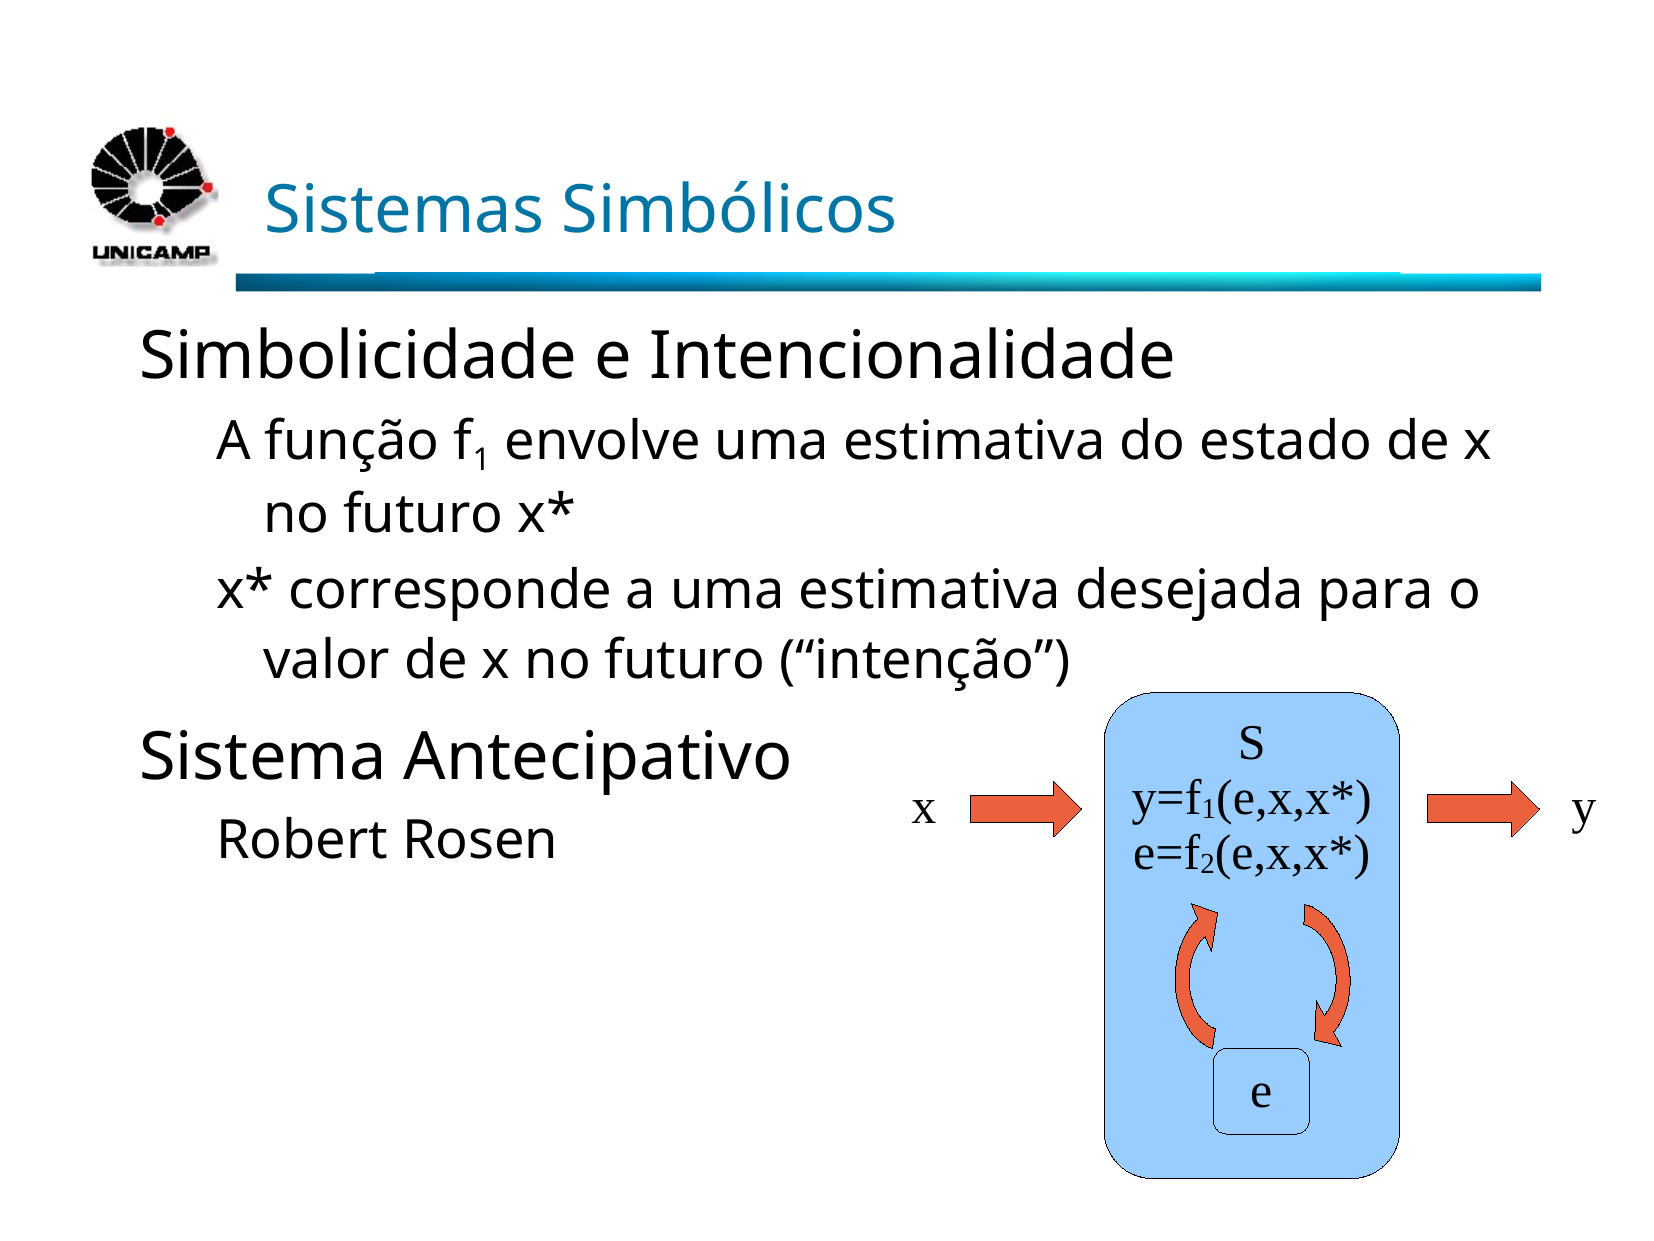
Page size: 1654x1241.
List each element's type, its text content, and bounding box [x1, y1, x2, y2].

list Simbolicidade e Intencionalidade A função f1 envolve uma estimativa do estado de x no futuro x* x* corresponde a uma estimativa desejada para o valor de x no futuro (“intenção”) Sistema Antecipativo Robert Rosen [121, 309, 1534, 1182]
title Sistemas Simbólicos [264, 42, 1534, 250]
text_box [970, 781, 1082, 837]
text_box y [1556, 771, 1612, 842]
text_box x [896, 771, 1003, 842]
text_box S y=f1(e,x,x*) e=f2(e,x,x*) [1104, 692, 1400, 1179]
text_box [1175, 903, 1218, 1049]
text_box [1427, 781, 1540, 837]
picture [125, 272, 1654, 295]
text_box e [1213, 1048, 1310, 1135]
text_box [1303, 904, 1351, 1047]
